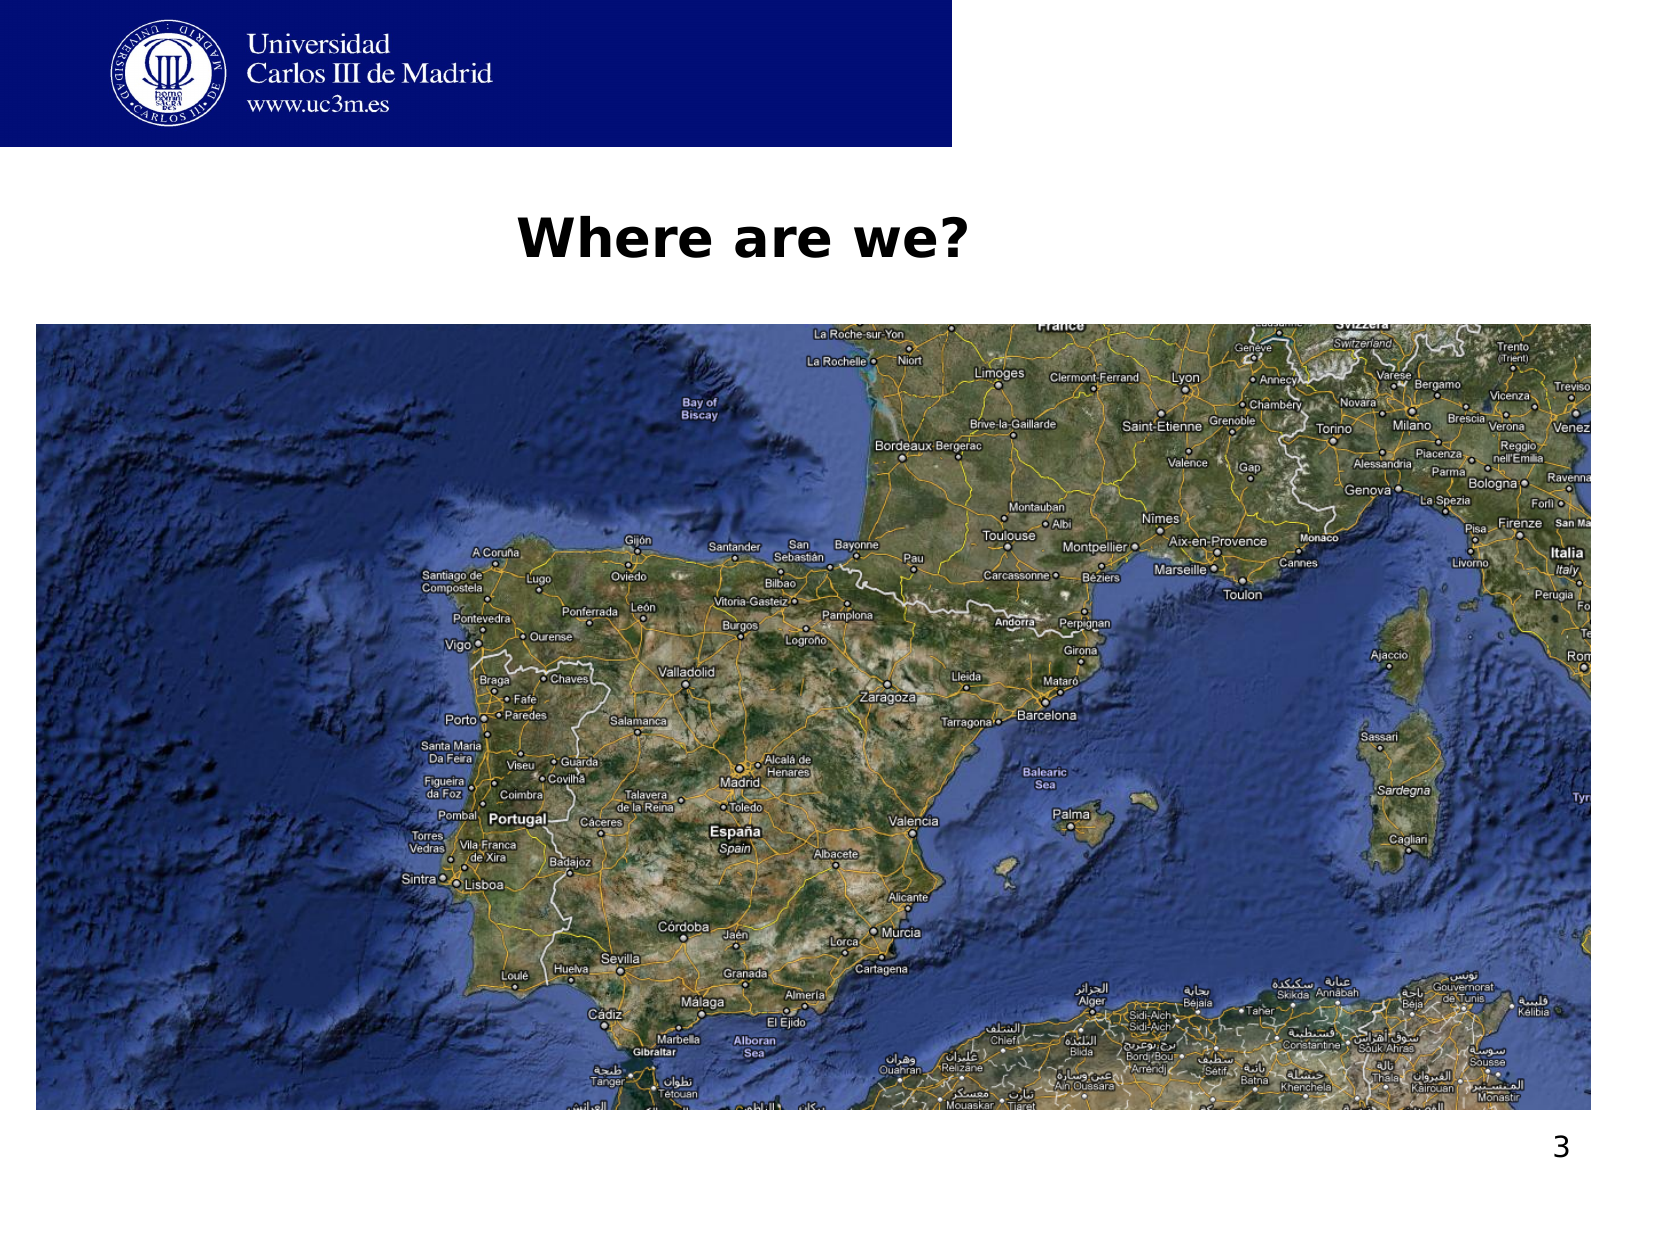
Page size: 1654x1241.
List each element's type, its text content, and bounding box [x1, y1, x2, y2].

picture [36, 324, 1591, 1111]
picture [0, 0, 952, 147]
text_box Where are we? [501, 200, 1133, 278]
